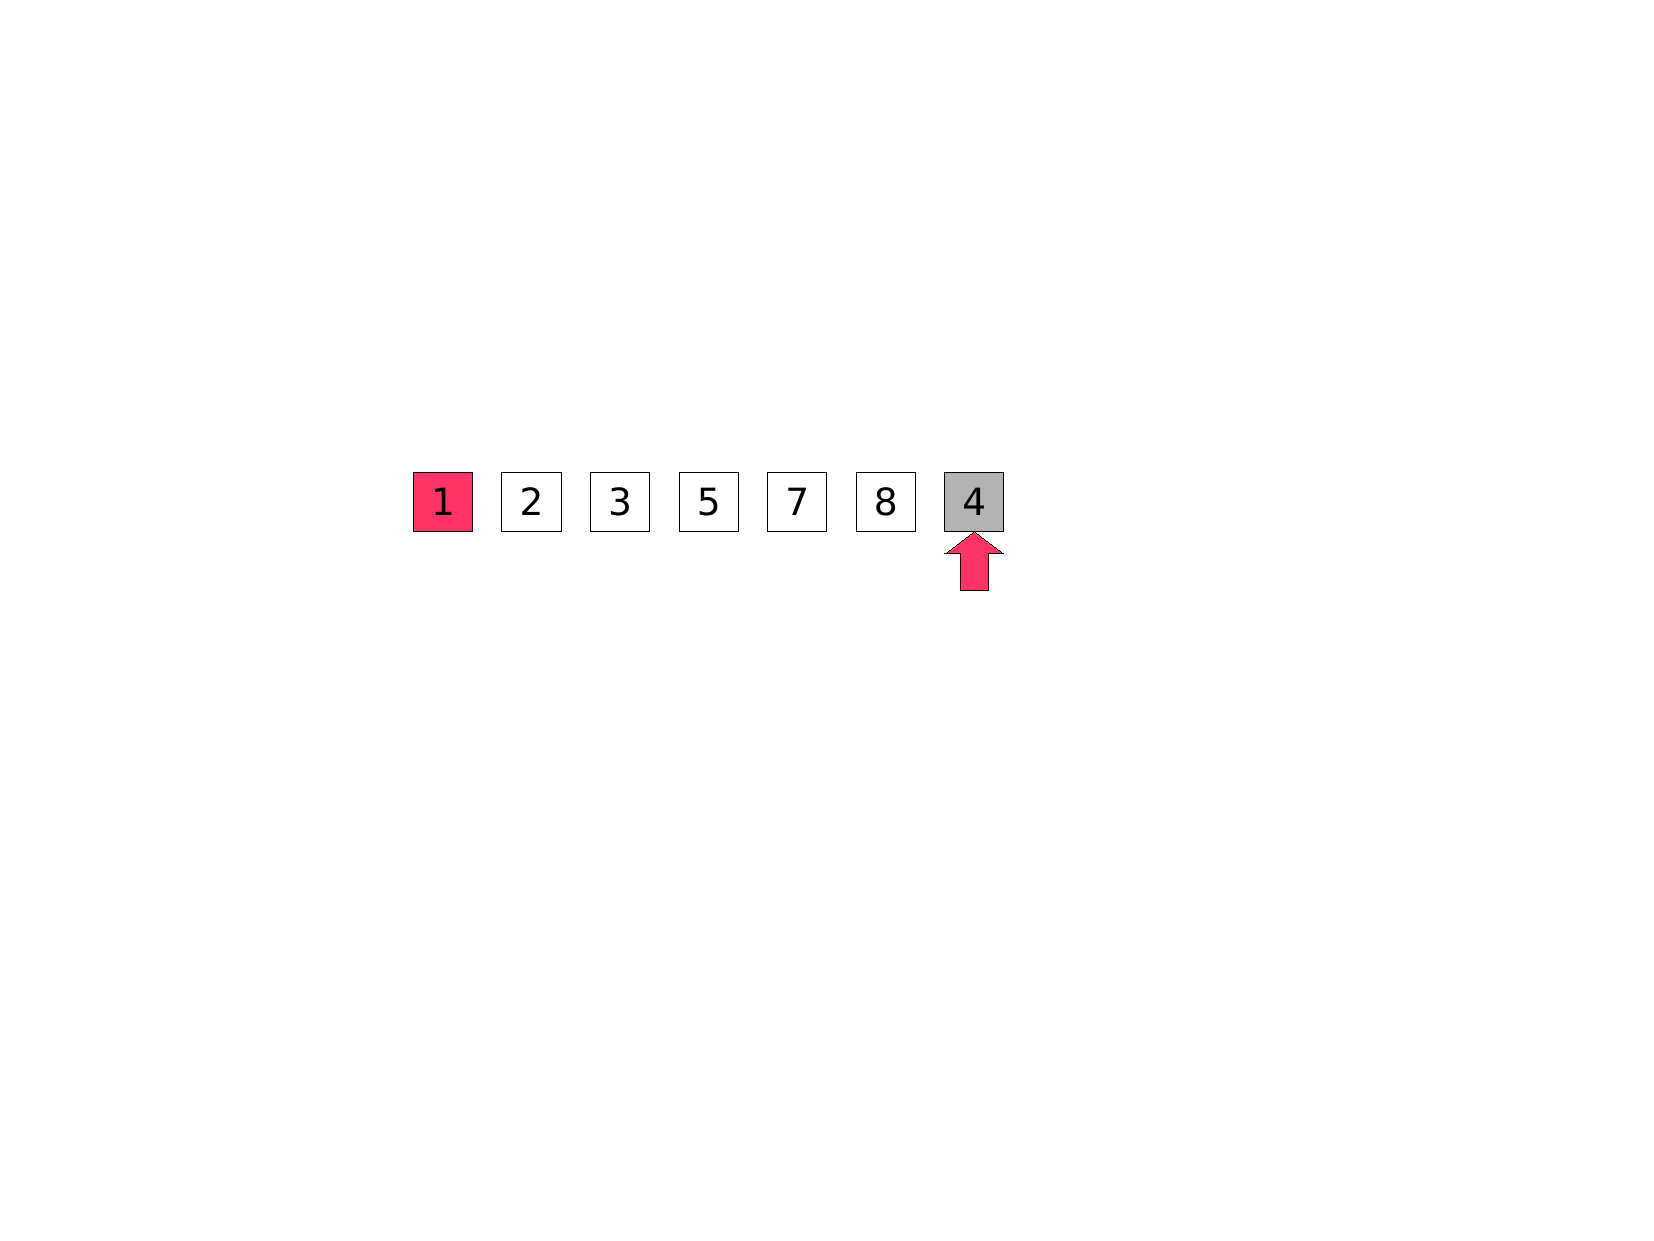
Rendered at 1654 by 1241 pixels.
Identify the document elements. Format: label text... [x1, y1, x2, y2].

text_box 3 [590, 472, 650, 532]
text_box [944, 531, 1004, 591]
text_box 1 [413, 472, 473, 532]
text_box 7 [767, 472, 827, 532]
text_box 4 [944, 472, 1004, 532]
text_box 2 [501, 472, 562, 532]
text_box 5 [679, 472, 739, 532]
text_box 8 [856, 472, 916, 532]
